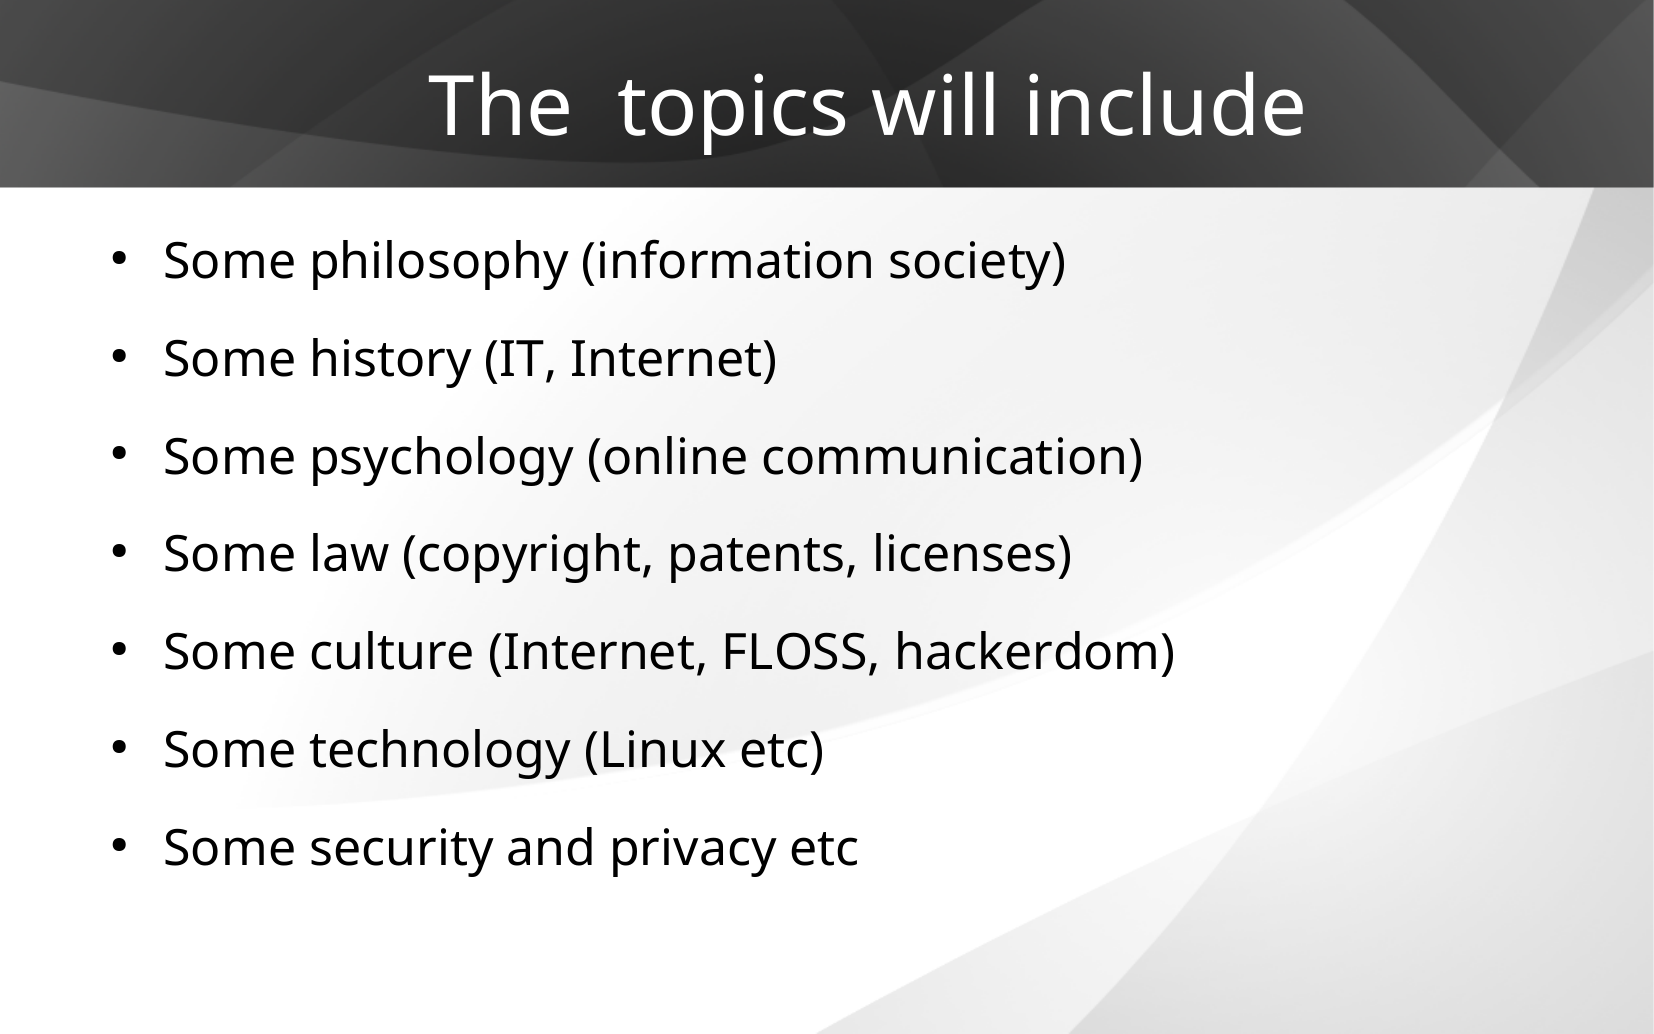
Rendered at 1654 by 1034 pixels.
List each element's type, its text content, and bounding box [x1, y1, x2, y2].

list Some philosophy (information society) Some history (IT, Internet) Some psychology (online communication) Some law (copyright, patents, licenses) Some culture (Internet, FLOSS, hackerdom) Some technology (Linux etc) Some security and privacy etc [75, 225, 1613, 1013]
title The topics will include [124, 0, 1613, 208]
picture [0, 0, 1654, 1034]
